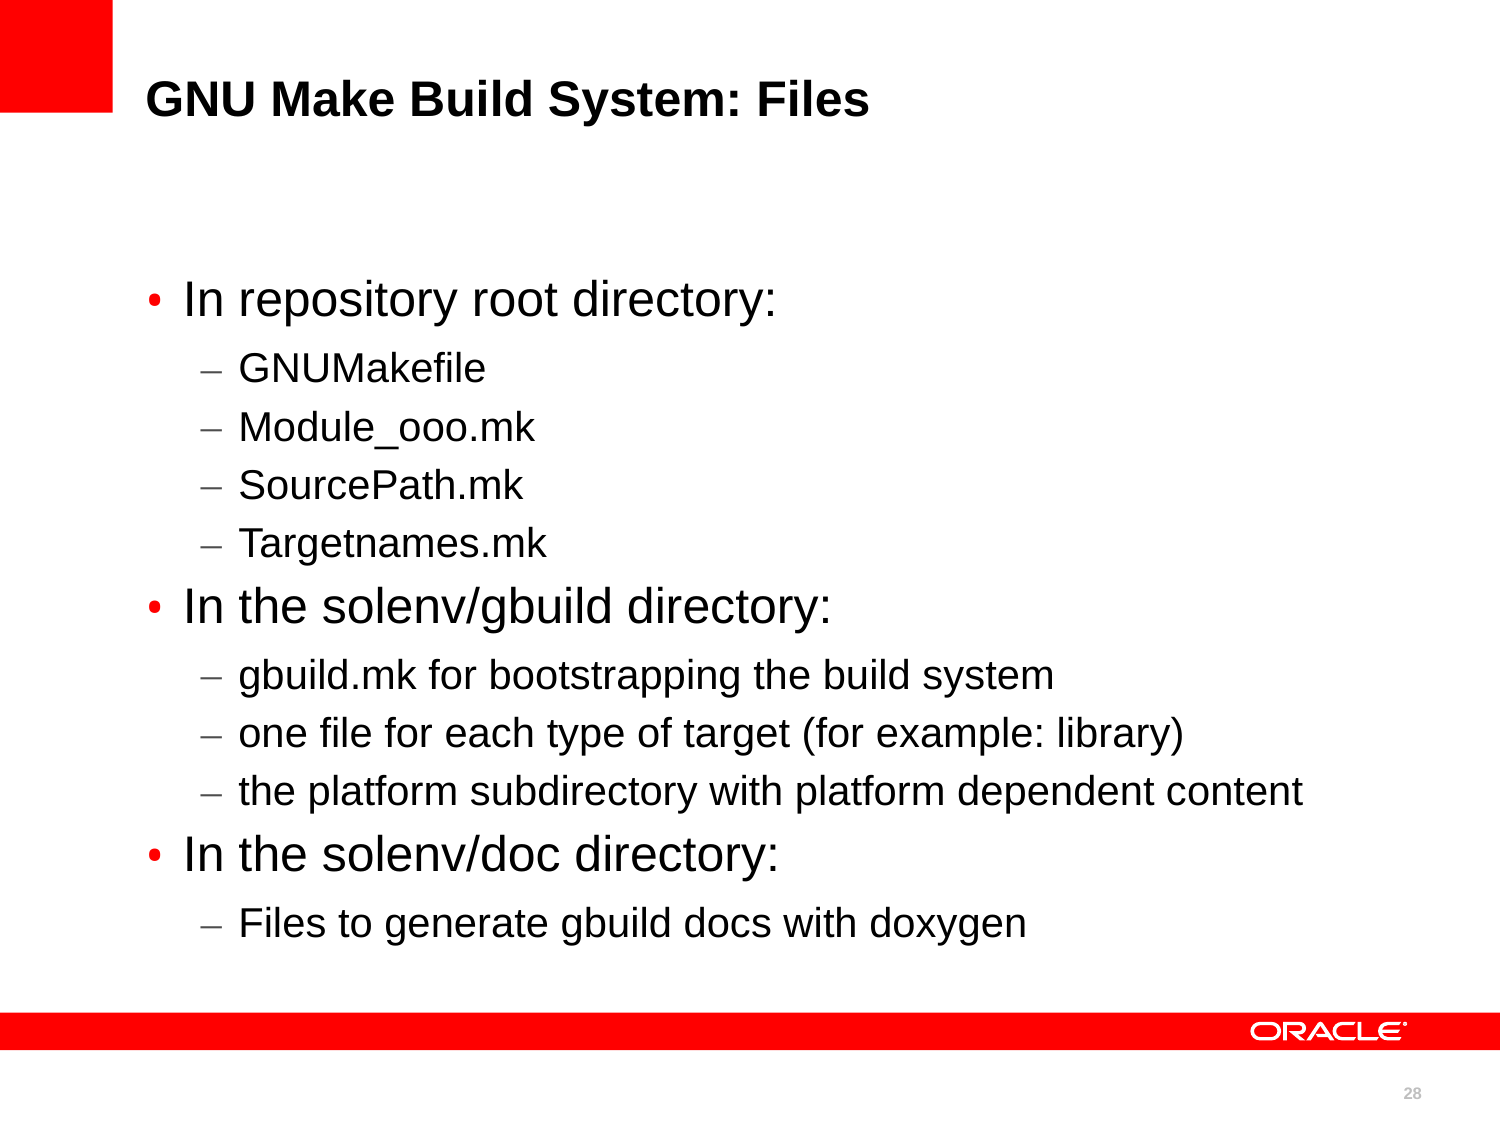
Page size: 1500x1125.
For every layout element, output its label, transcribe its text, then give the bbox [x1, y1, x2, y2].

list In repository root directory: GNUMakefile Module_ooo.mk SourcePath.mk Targetnames.mk In the solenv/gbuild directory: gbuild.mk for bootstrapping the build system one file for each type of target (for example: library) the platform subdirectory with platform dependent content In the solenv/doc directory: Files to generate gbuild docs with doxygen [145, 271, 1423, 1008]
title GNU Make Build System: Files [145, 67, 1388, 220]
